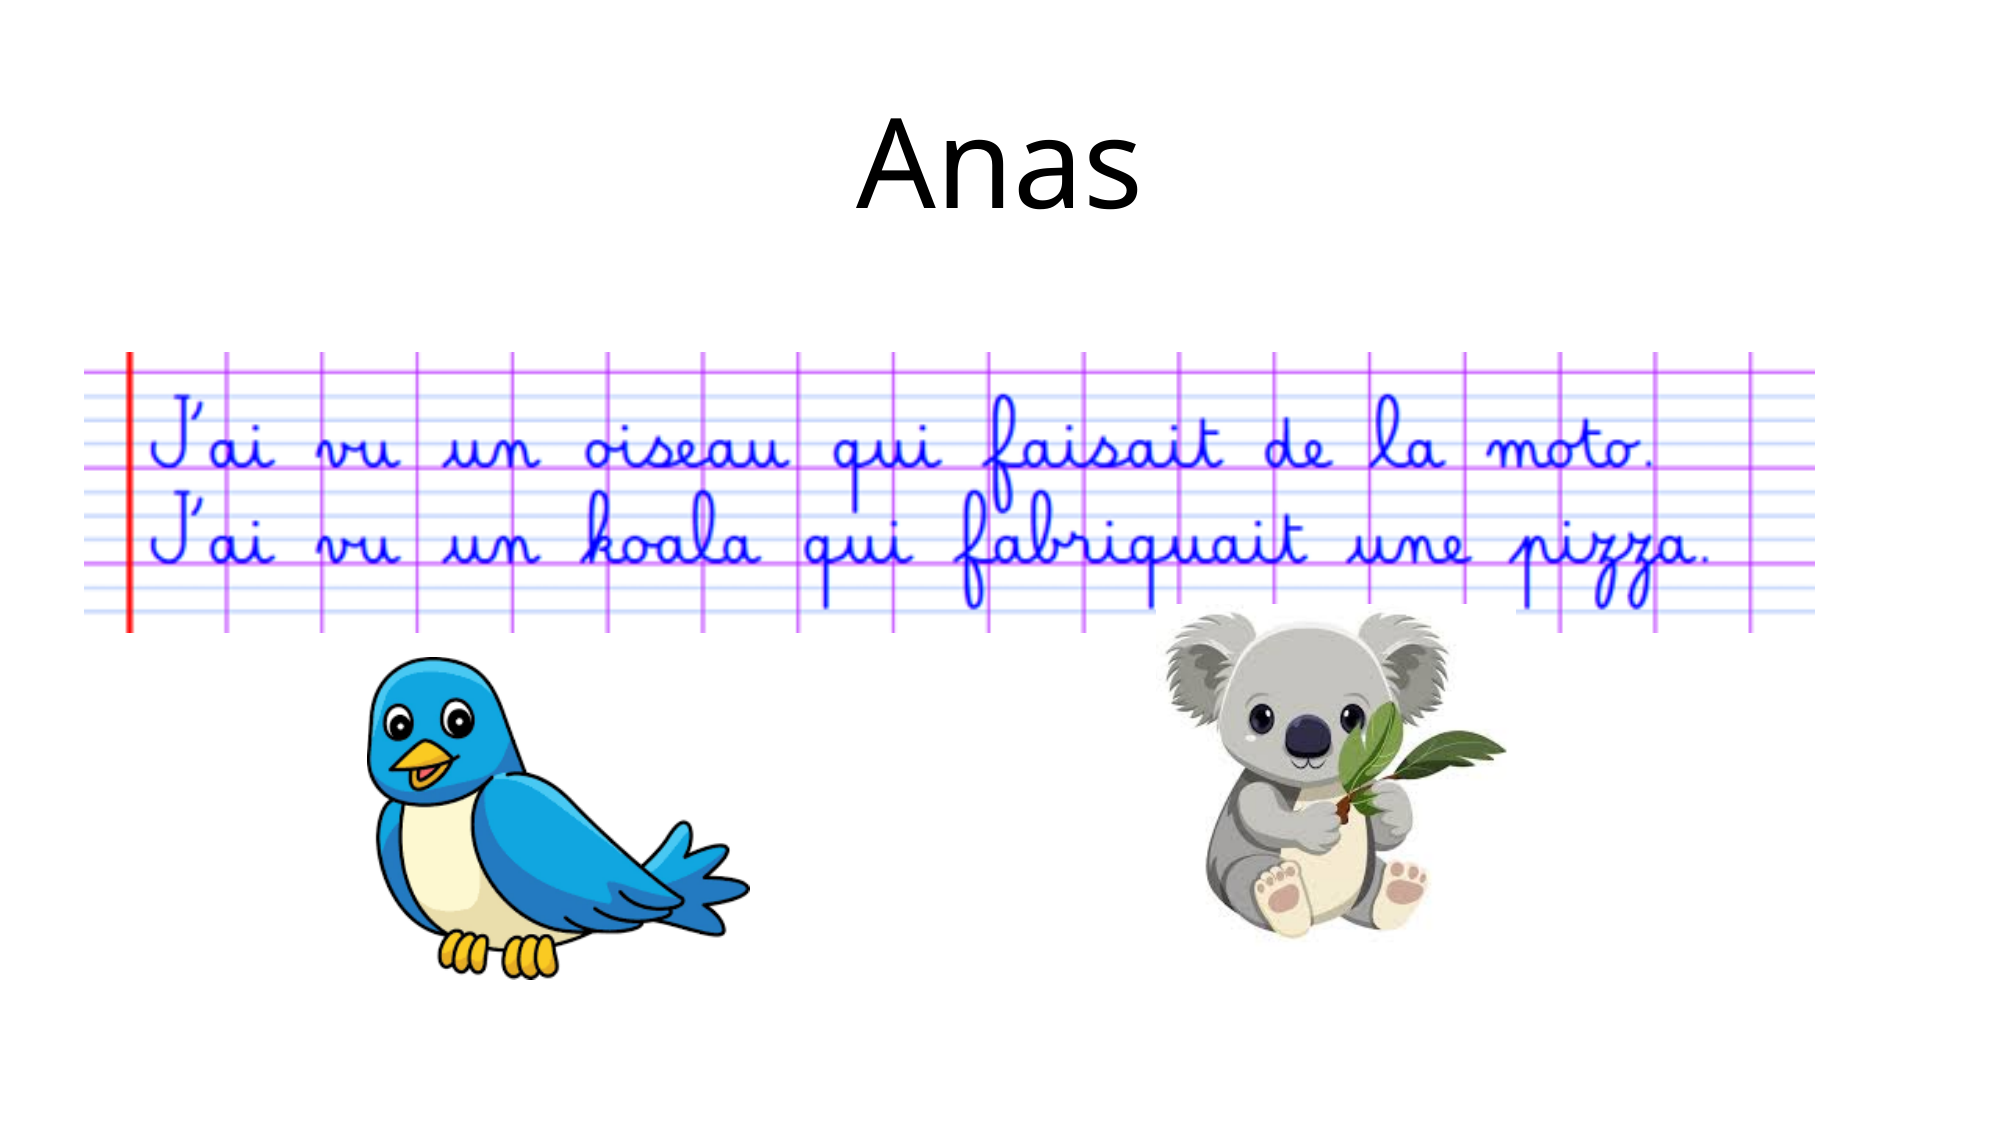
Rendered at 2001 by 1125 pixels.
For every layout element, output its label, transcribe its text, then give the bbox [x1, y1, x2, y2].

title Anas [137, 59, 1863, 278]
picture [367, 657, 750, 980]
picture [84, 352, 1815, 947]
